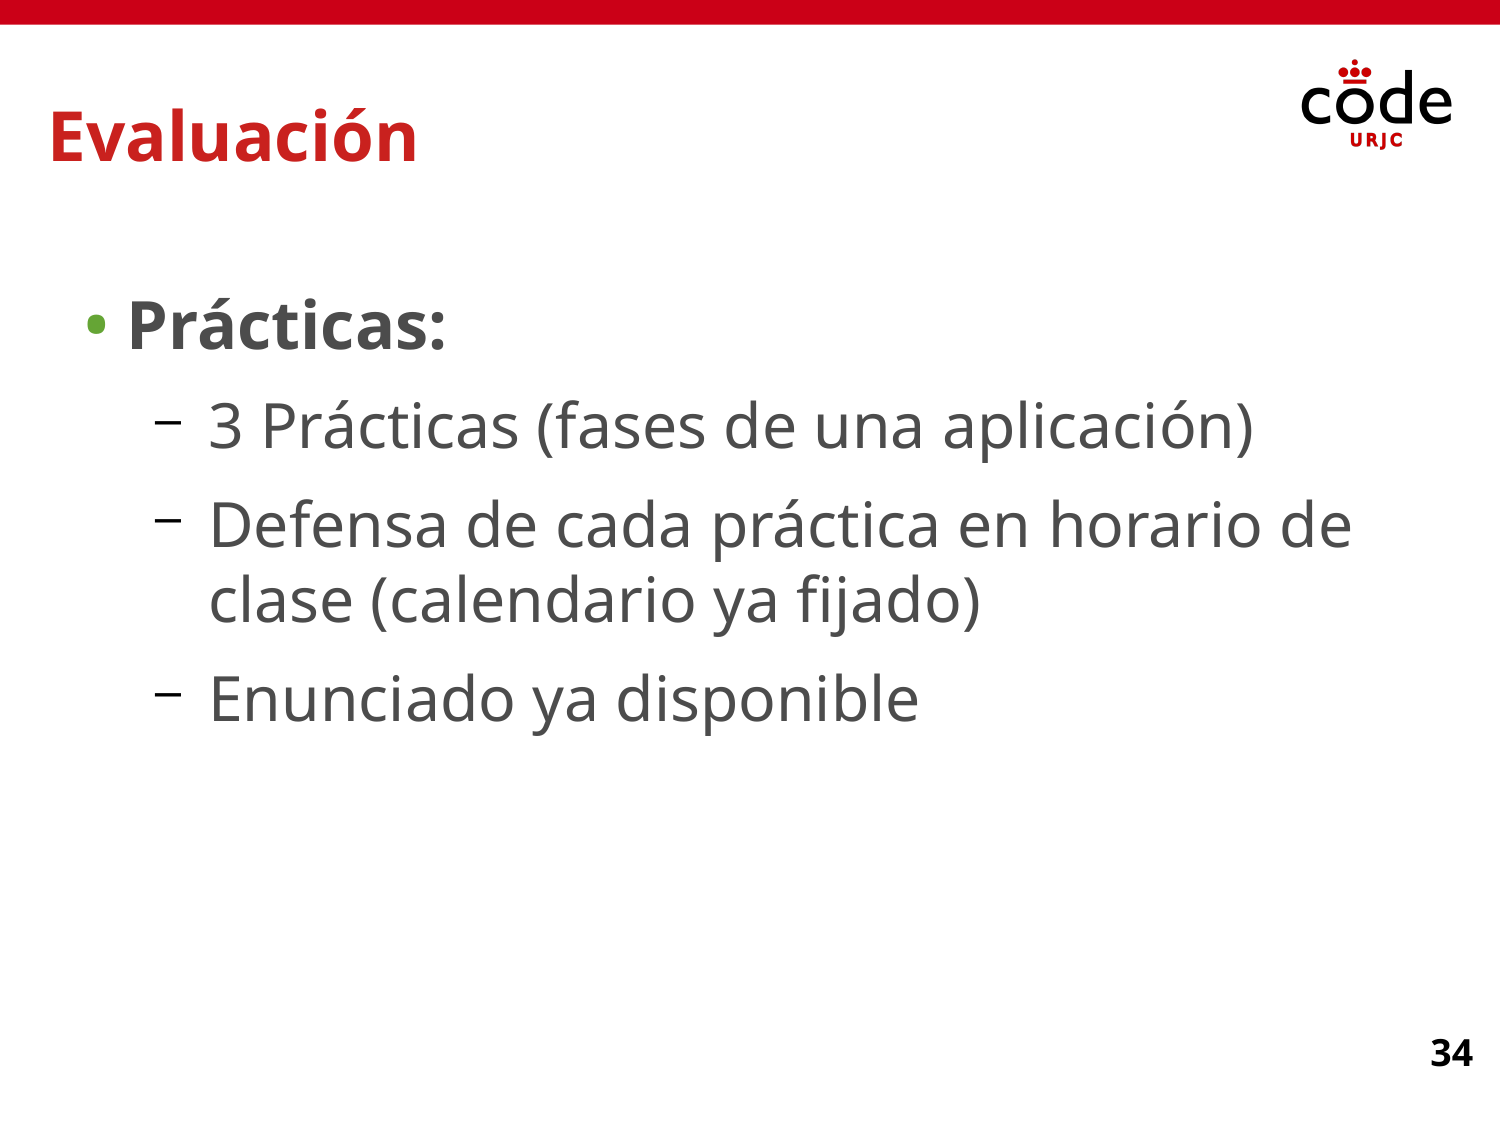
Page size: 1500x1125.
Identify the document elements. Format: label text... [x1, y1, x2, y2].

title Evaluación [32, 79, 1383, 189]
picture [1284, 50, 1468, 161]
list Prácticas: 3 Prácticas (fases de una aplicación) Defensa de cada práctica en horario de clase (calendario ya fijado) Enunciado ya disponible [51, 259, 1436, 1013]
